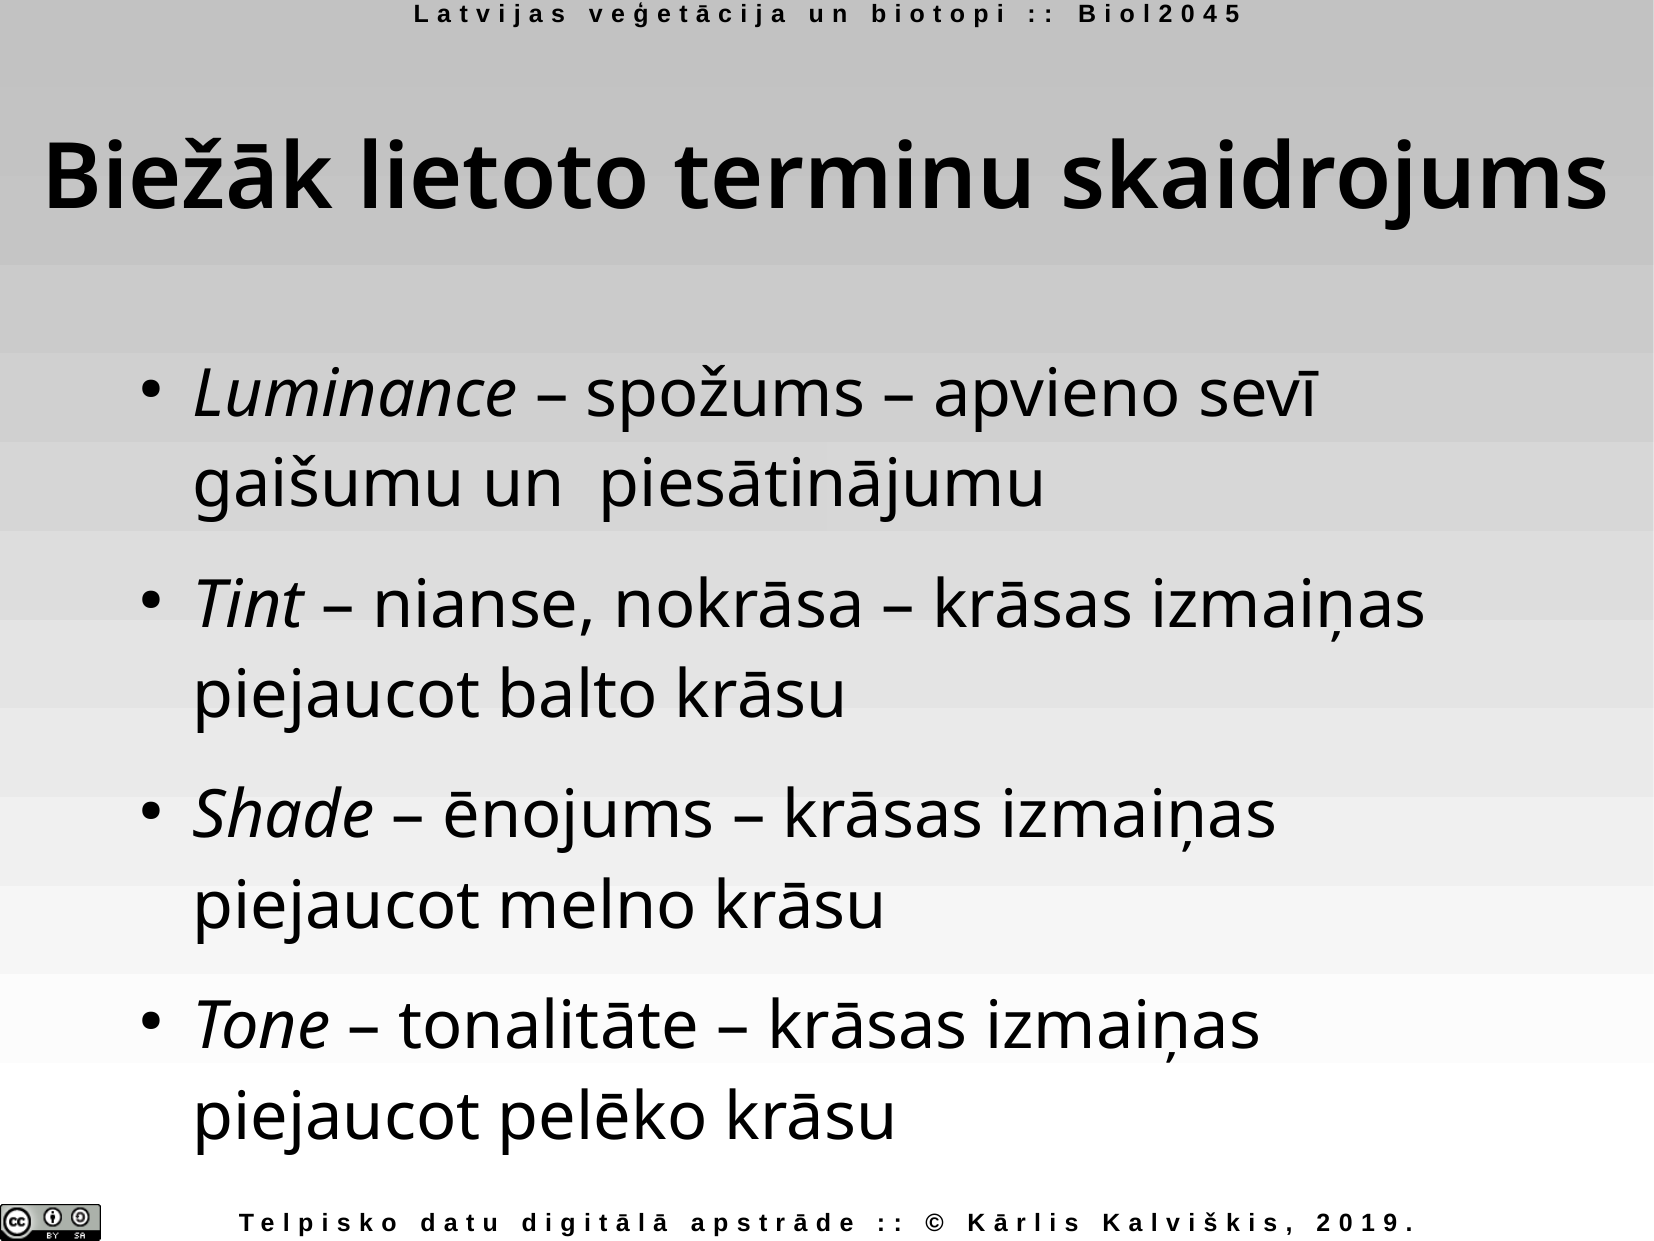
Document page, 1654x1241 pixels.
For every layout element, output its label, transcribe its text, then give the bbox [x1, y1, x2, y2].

list Luminance – spožums – apvieno sevī gaišumu un piesātinājumu Tint – nianse, nokrāsa – krāsas izmaiņas piejaucot balto krāsu Shade – ēnojums – krāsas izmaiņas piejaucot melno krāsu Tone – tonalitāte – krāsas izmaiņas piejaucot pelēko krāsu [121, 344, 1534, 1127]
title Biežāk lietoto terminu skaidrojums [29, 49, 1625, 296]
picture [0, 0, 1654, 1241]
